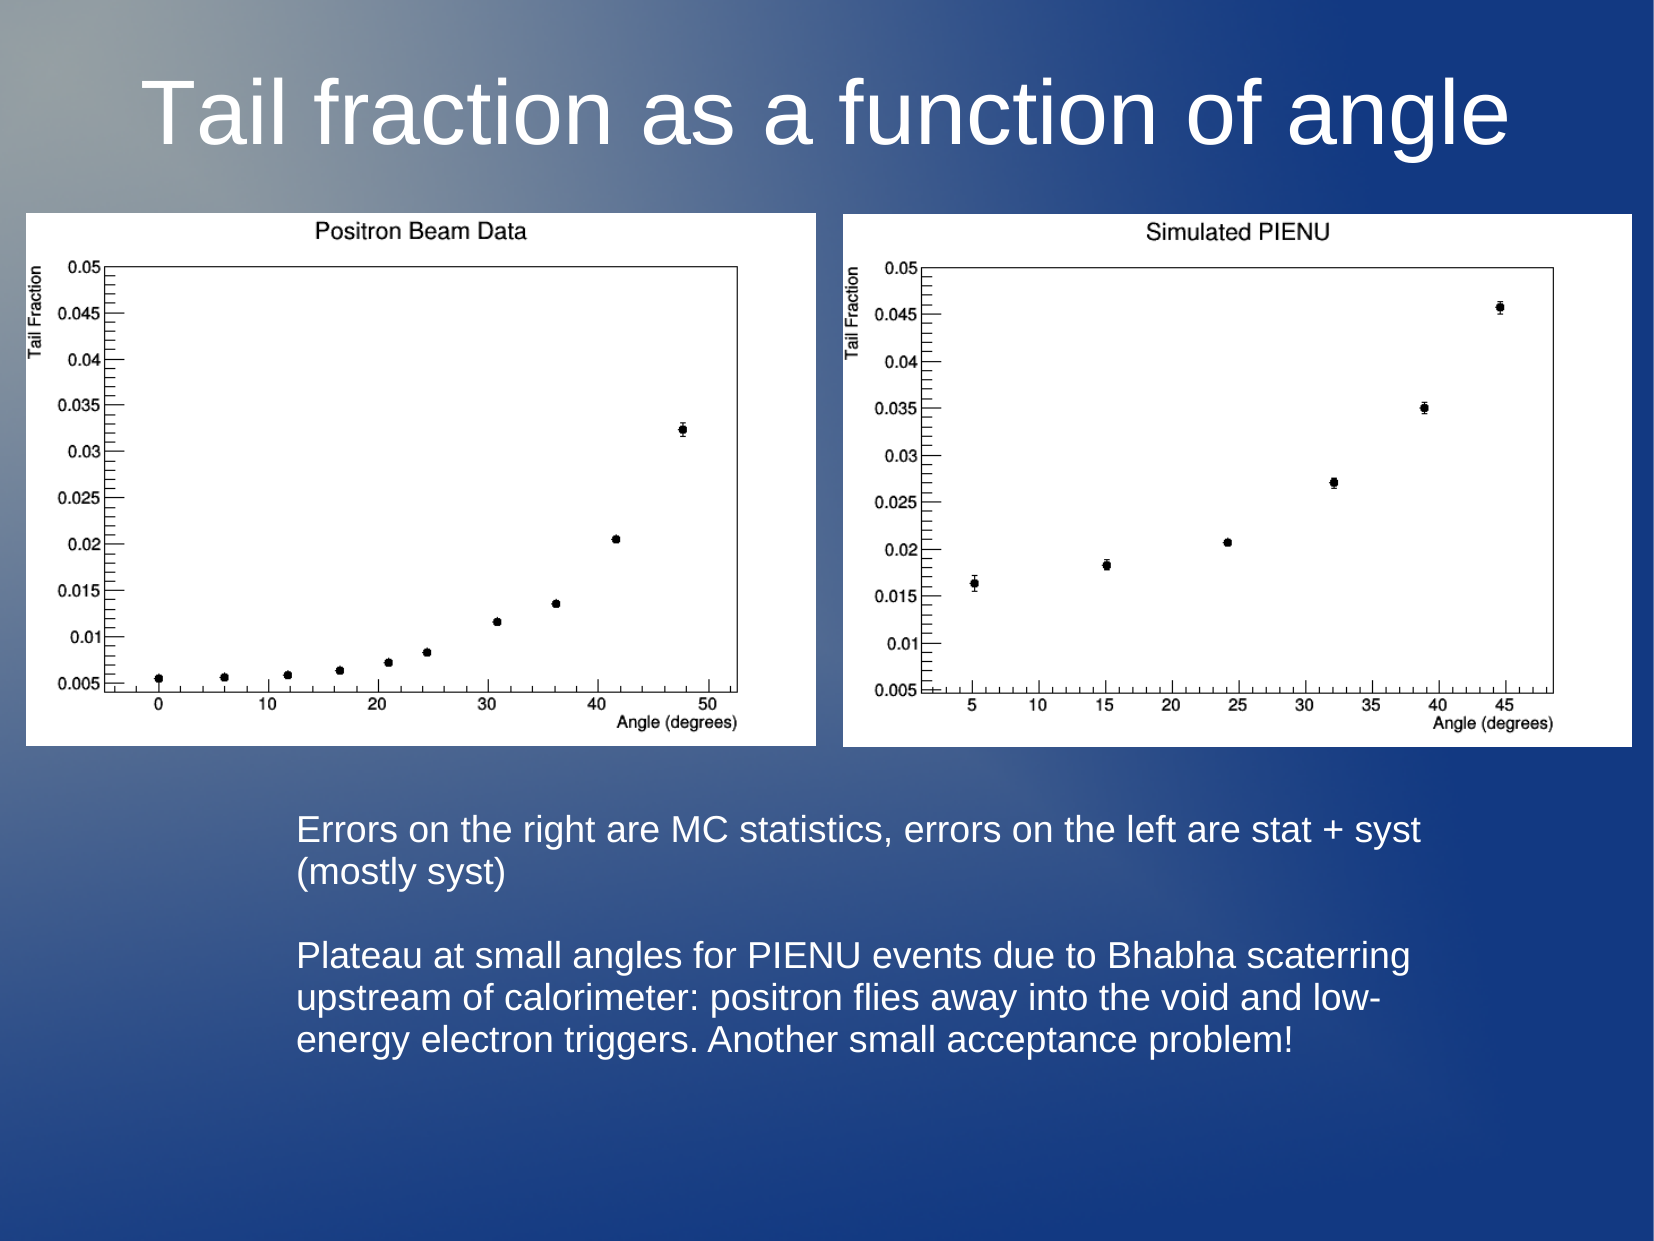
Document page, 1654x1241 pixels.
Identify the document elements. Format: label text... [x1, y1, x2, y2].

text_box Errors on the right are MC statistics, errors on the left are stat + syst (mostly syst) Plateau at small angles for PIENU events due to Bhabha scaterring upstream of calorimeter: positron flies away into the void and low-energy electron triggers. Another small acceptance problem! [281, 801, 1474, 1111]
picture [0, 0, 1654, 1241]
title Tail fraction as a function of angle [83, 61, 1572, 267]
